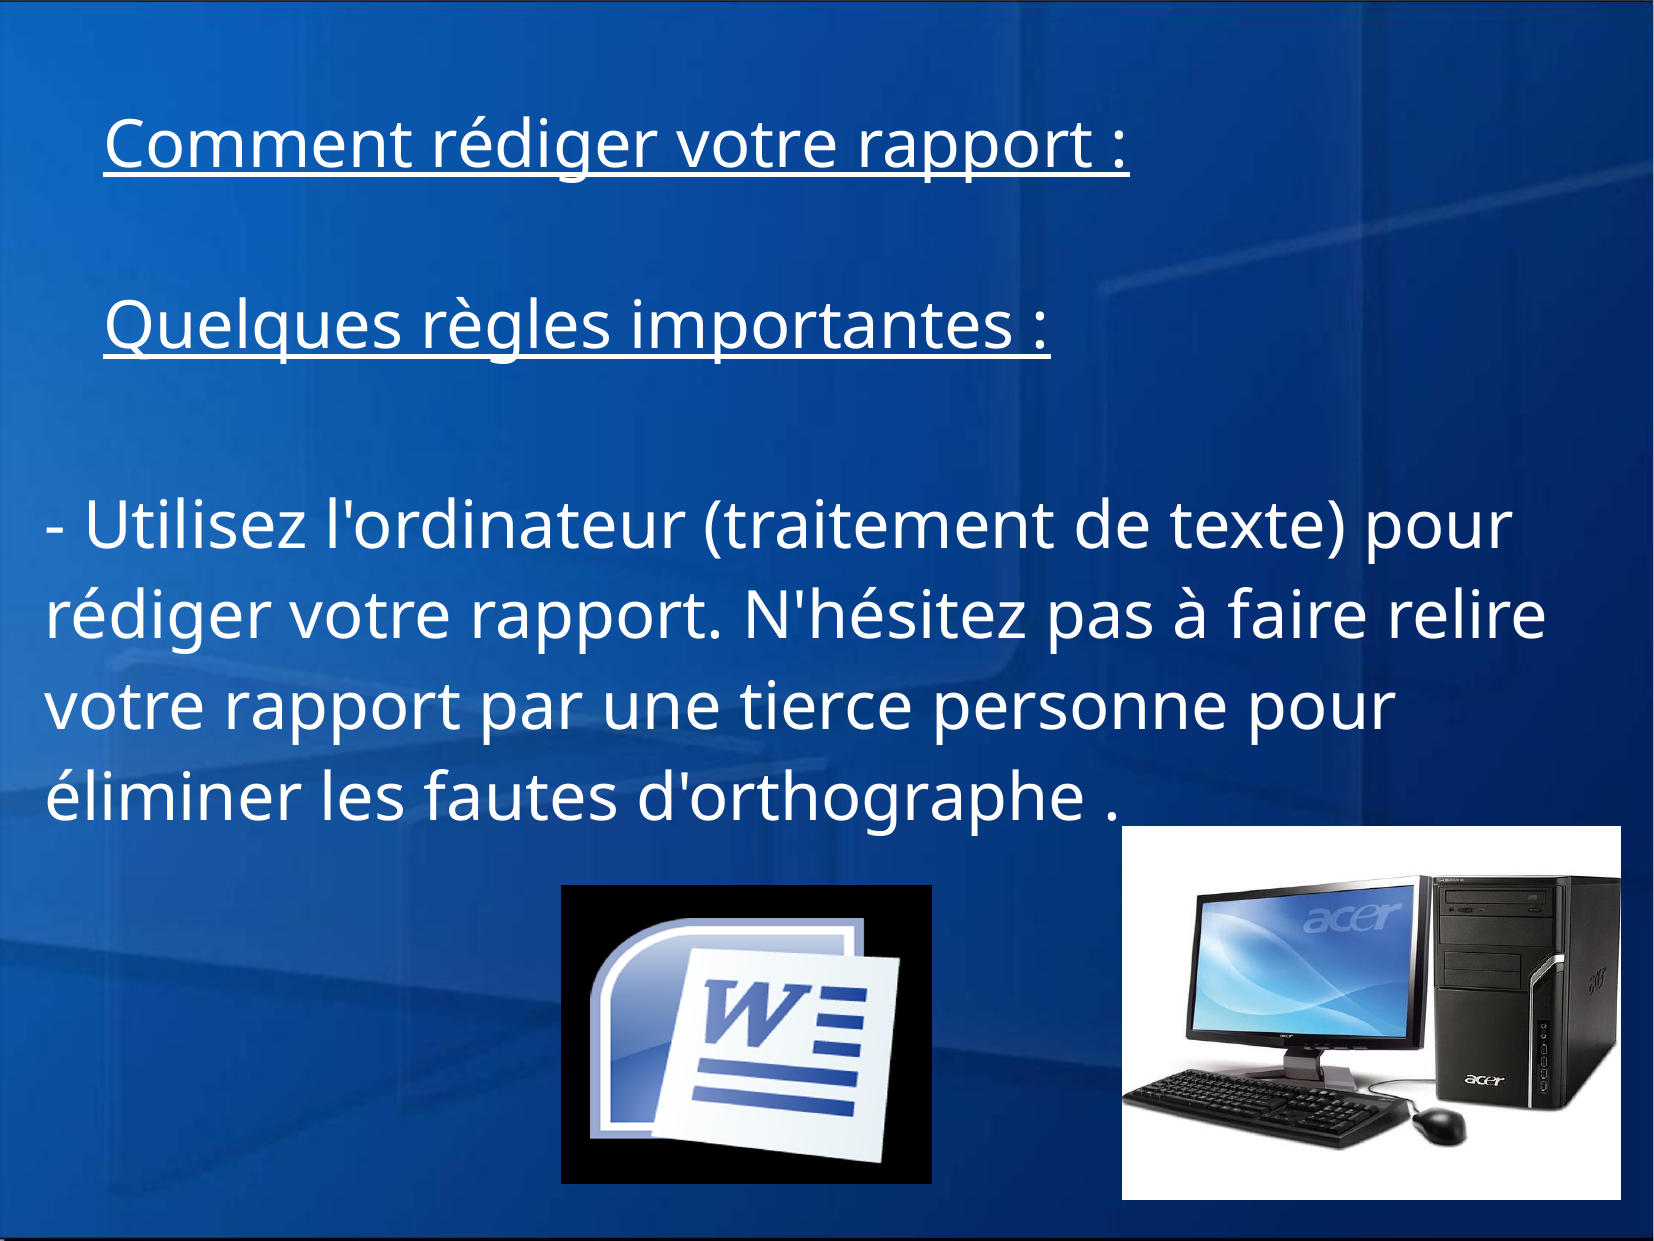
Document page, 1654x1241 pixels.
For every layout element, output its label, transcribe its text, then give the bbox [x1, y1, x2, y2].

text_box - Utilisez l'ordinateur (traitement de texte) pour rédiger votre rapport. N'hésitez pas à faire relire votre rapport par une tierce personne pour éliminer les fautes d'orthographe . [29, 469, 1626, 857]
picture [0, 0, 1654, 1241]
text_box Comment rédiger votre rapport : Quelques règles importantes : [88, 88, 1565, 469]
